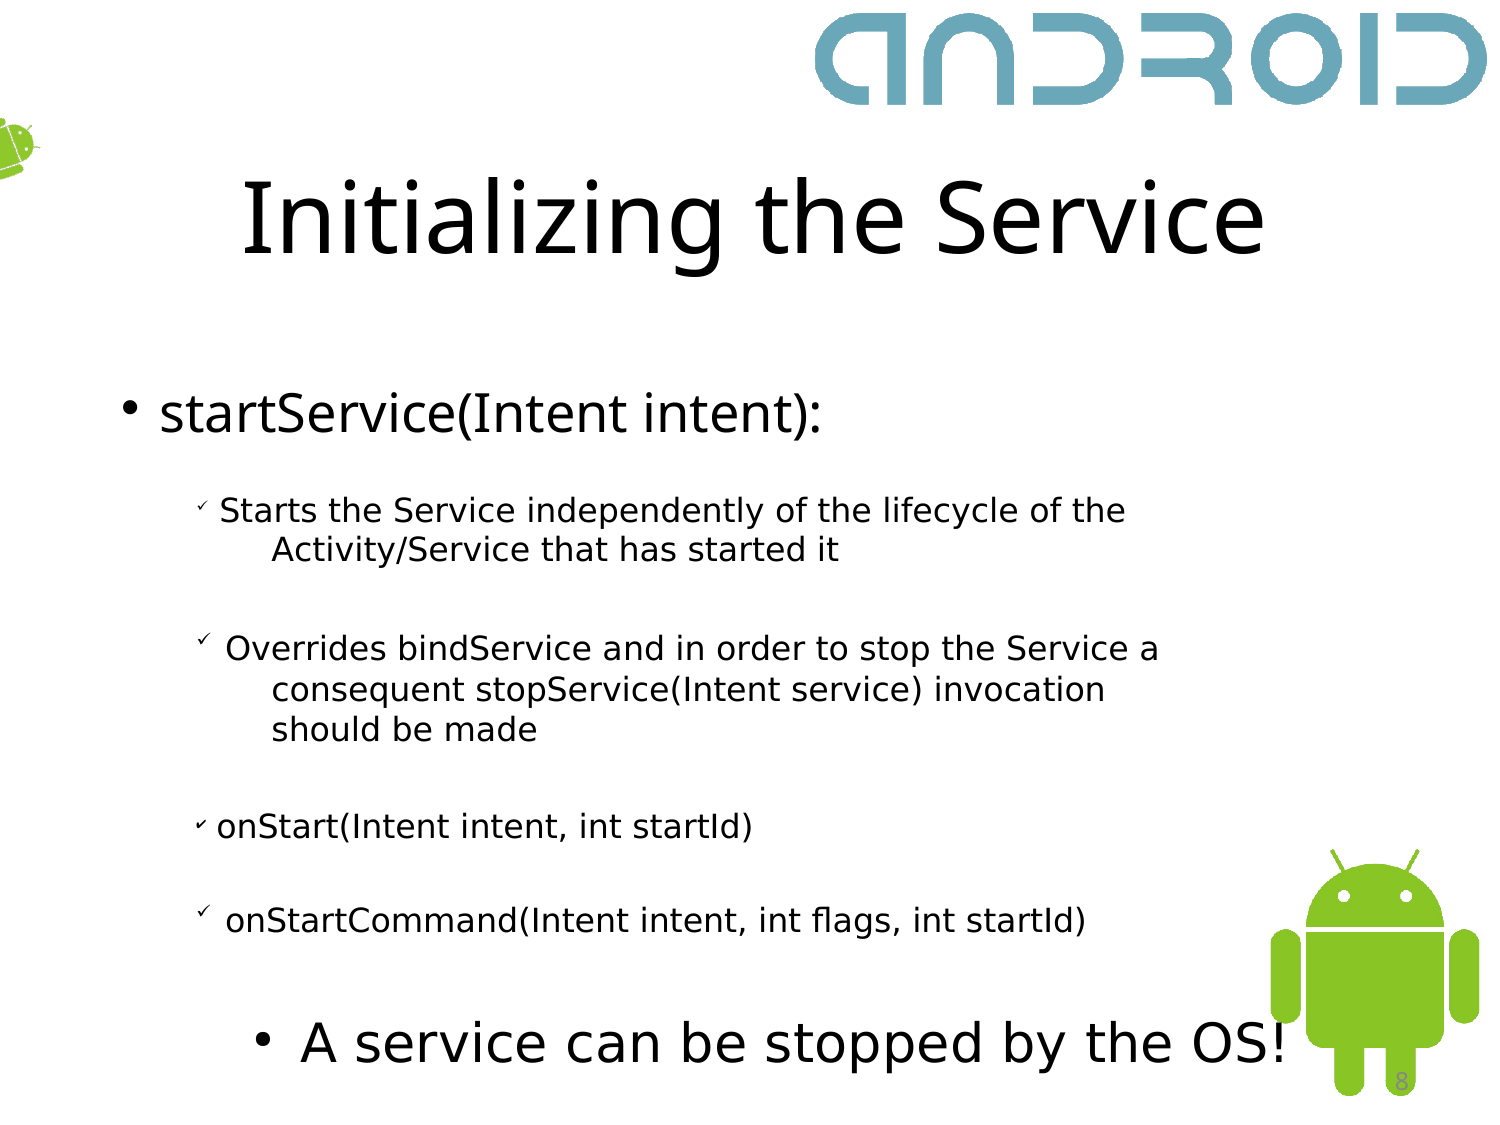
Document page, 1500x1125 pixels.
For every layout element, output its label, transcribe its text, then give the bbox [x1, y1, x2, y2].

text_box Starts the Service independently of the lifecycle of the Activity/Service that has started it [181, 481, 1156, 587]
text_box <number> [1378, 1058, 1426, 1104]
text_box onStartCommand(Intent intent, int flags, int startId) [181, 882, 1101, 948]
text_box A service can be stopped by the OS! [163, 1000, 1064, 1076]
picture [808, 9, 1489, 106]
picture [1253, 1045, 1260, 1058]
text_box onStart(Intent intent, int startId) [181, 797, 770, 853]
text_box startService(Intent intent): [106, 370, 899, 451]
title Initializing the Service [37, 118, 1473, 309]
picture [1253, 837, 1500, 1125]
text_box Overrides bindService and in order to stop the Service a consequent stopService(Intent service) invocation should be made [181, 610, 1184, 756]
picture [0, 103, 53, 198]
